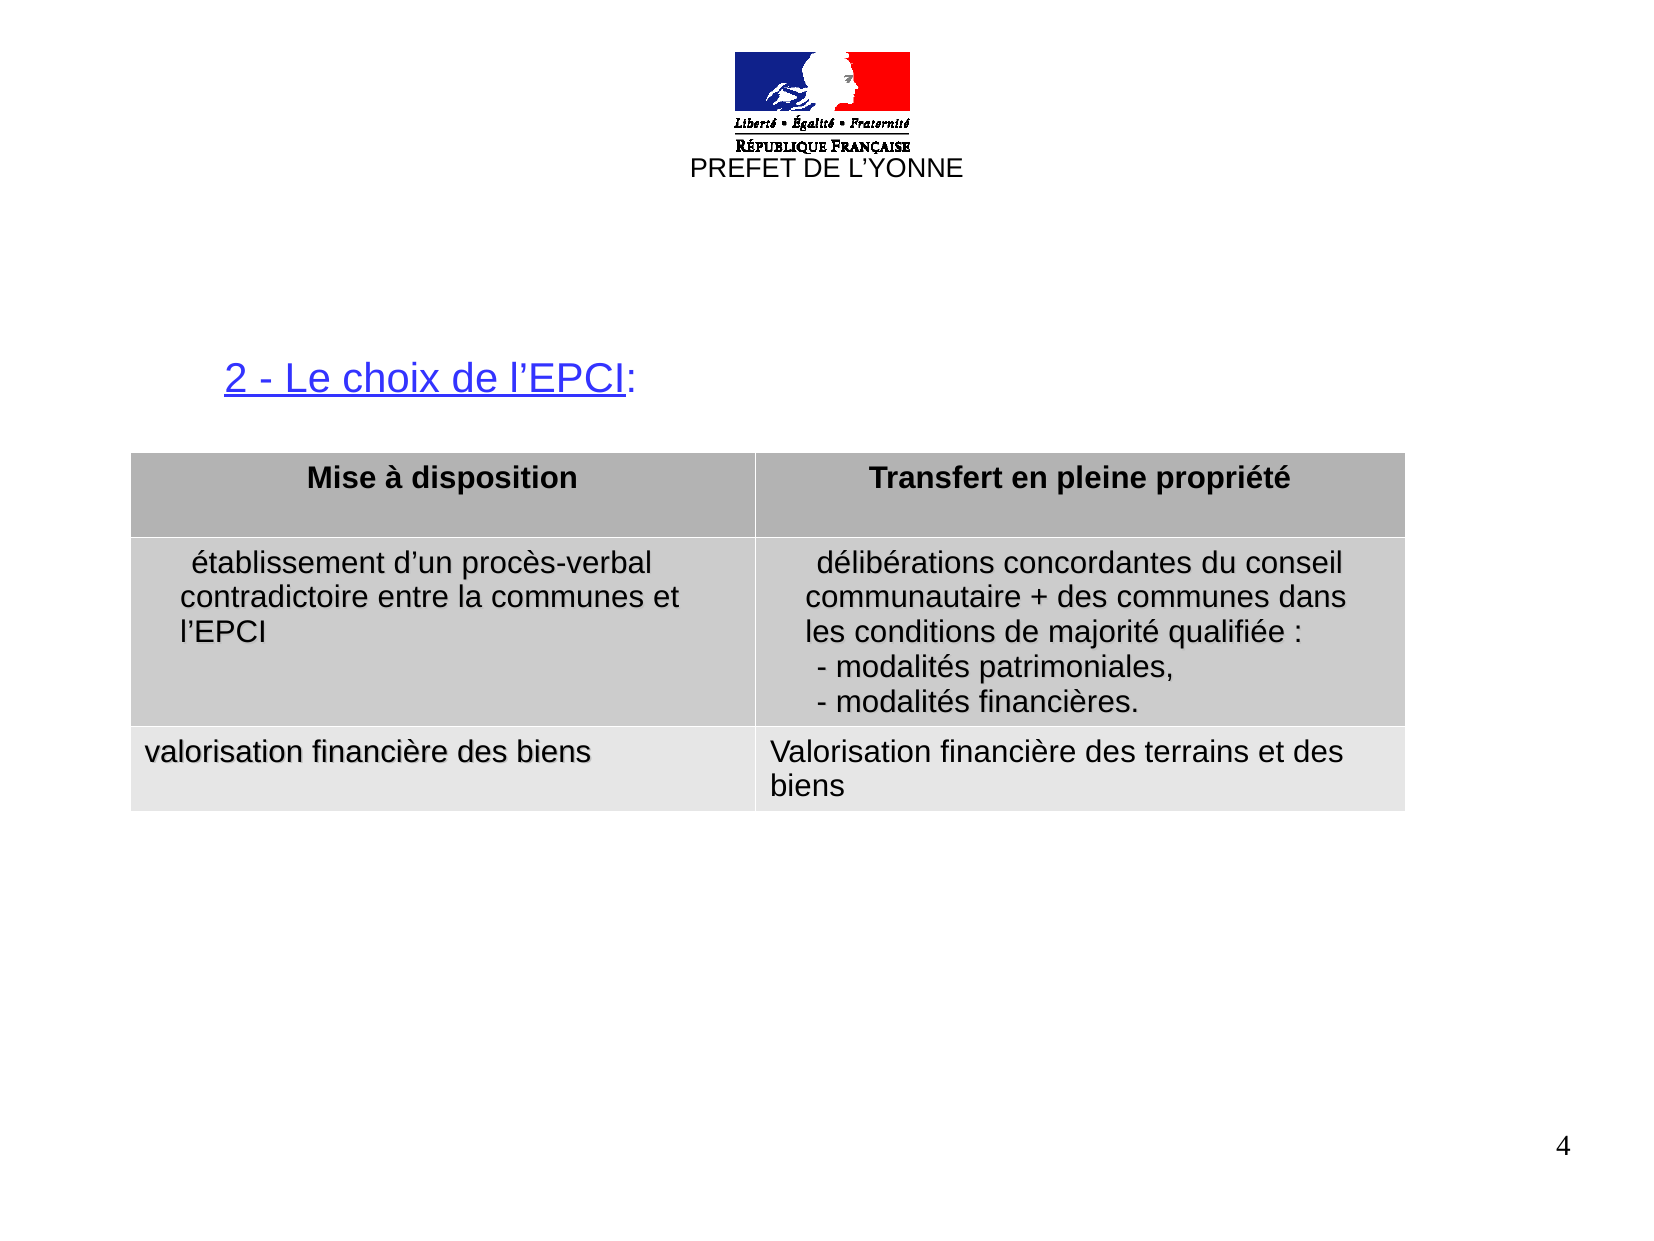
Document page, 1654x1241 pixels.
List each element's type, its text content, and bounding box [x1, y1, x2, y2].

title PREFET DE L’YONNE [82, 49, 1571, 257]
table_cell valorisation financière des biens [131, 727, 755, 811]
table_cell établissement d’un procès-verbal contradictoire entre la communes et l’EPCI [131, 538, 755, 726]
chart [733, 49, 910, 154]
list 2 - Le choix de l’EPCI: [82, 212, 1483, 1170]
table_cell délibérations concordantes du conseil communautaire + des communes dans les conditions de majorité qualifiée : - modalités patrimoniales, - modalités financières. [756, 538, 1405, 726]
table_cell Valorisation financière des terrains et des biens [756, 727, 1405, 811]
table_header Transfert en pleine propriété [756, 453, 1405, 537]
table_header Mise à disposition [131, 453, 755, 537]
